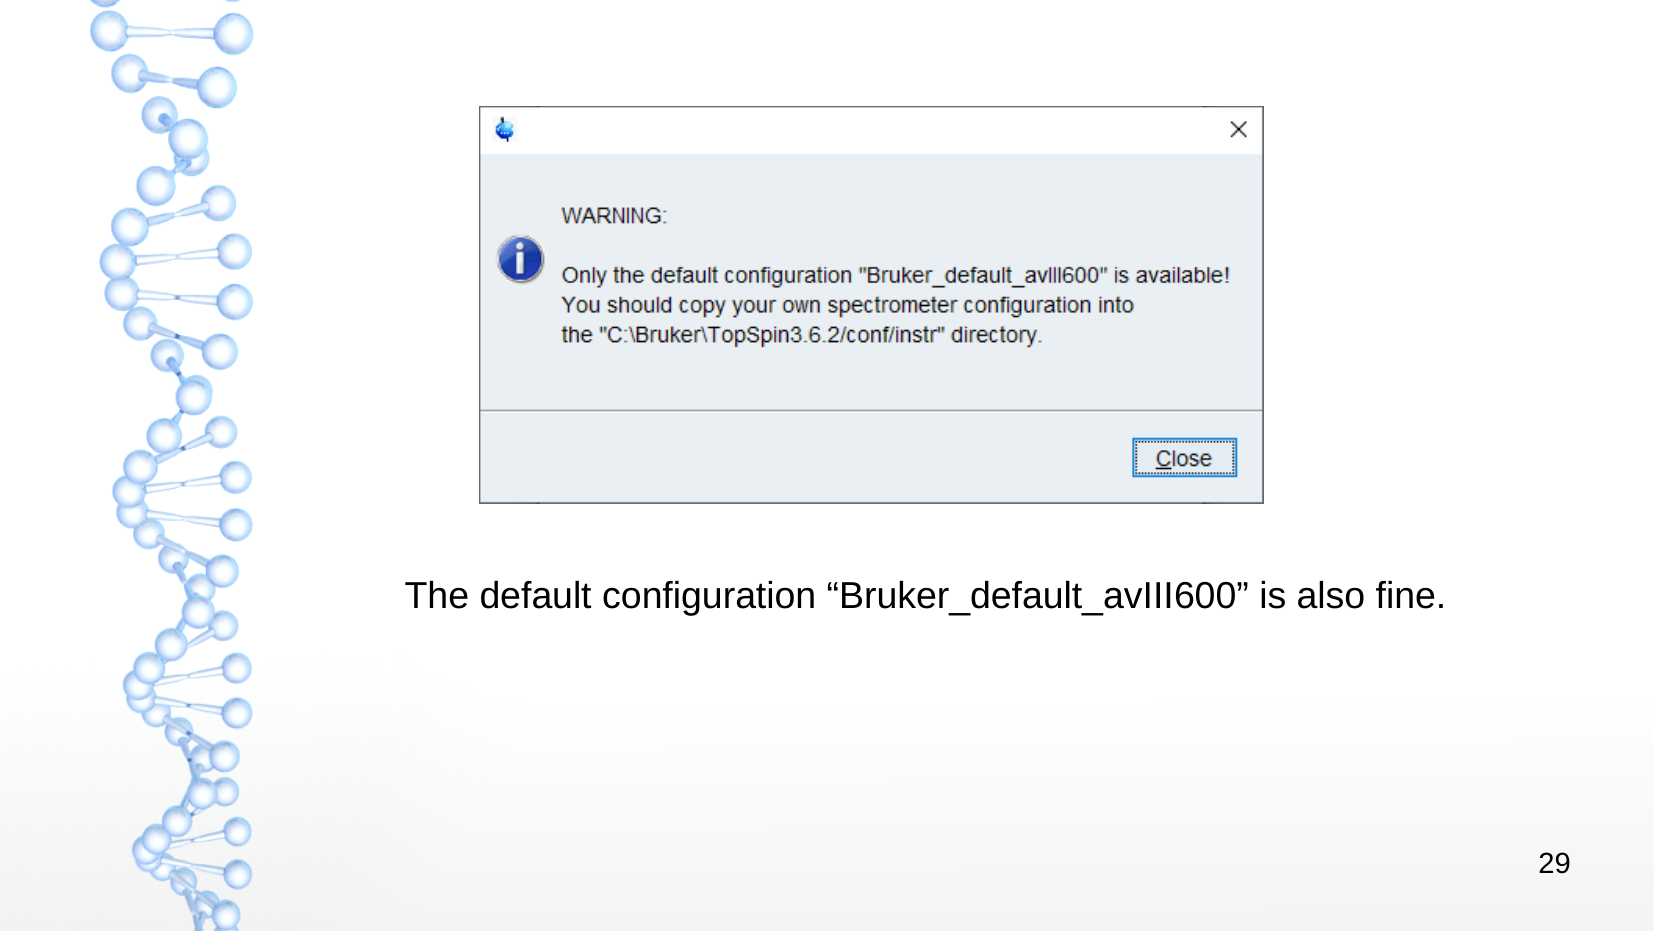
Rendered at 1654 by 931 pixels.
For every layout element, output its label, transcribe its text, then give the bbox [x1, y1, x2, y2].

text_box The default configuration “Bruker_default_avIII600” is also fine. [389, 566, 1489, 666]
picture [0, 0, 1654, 931]
